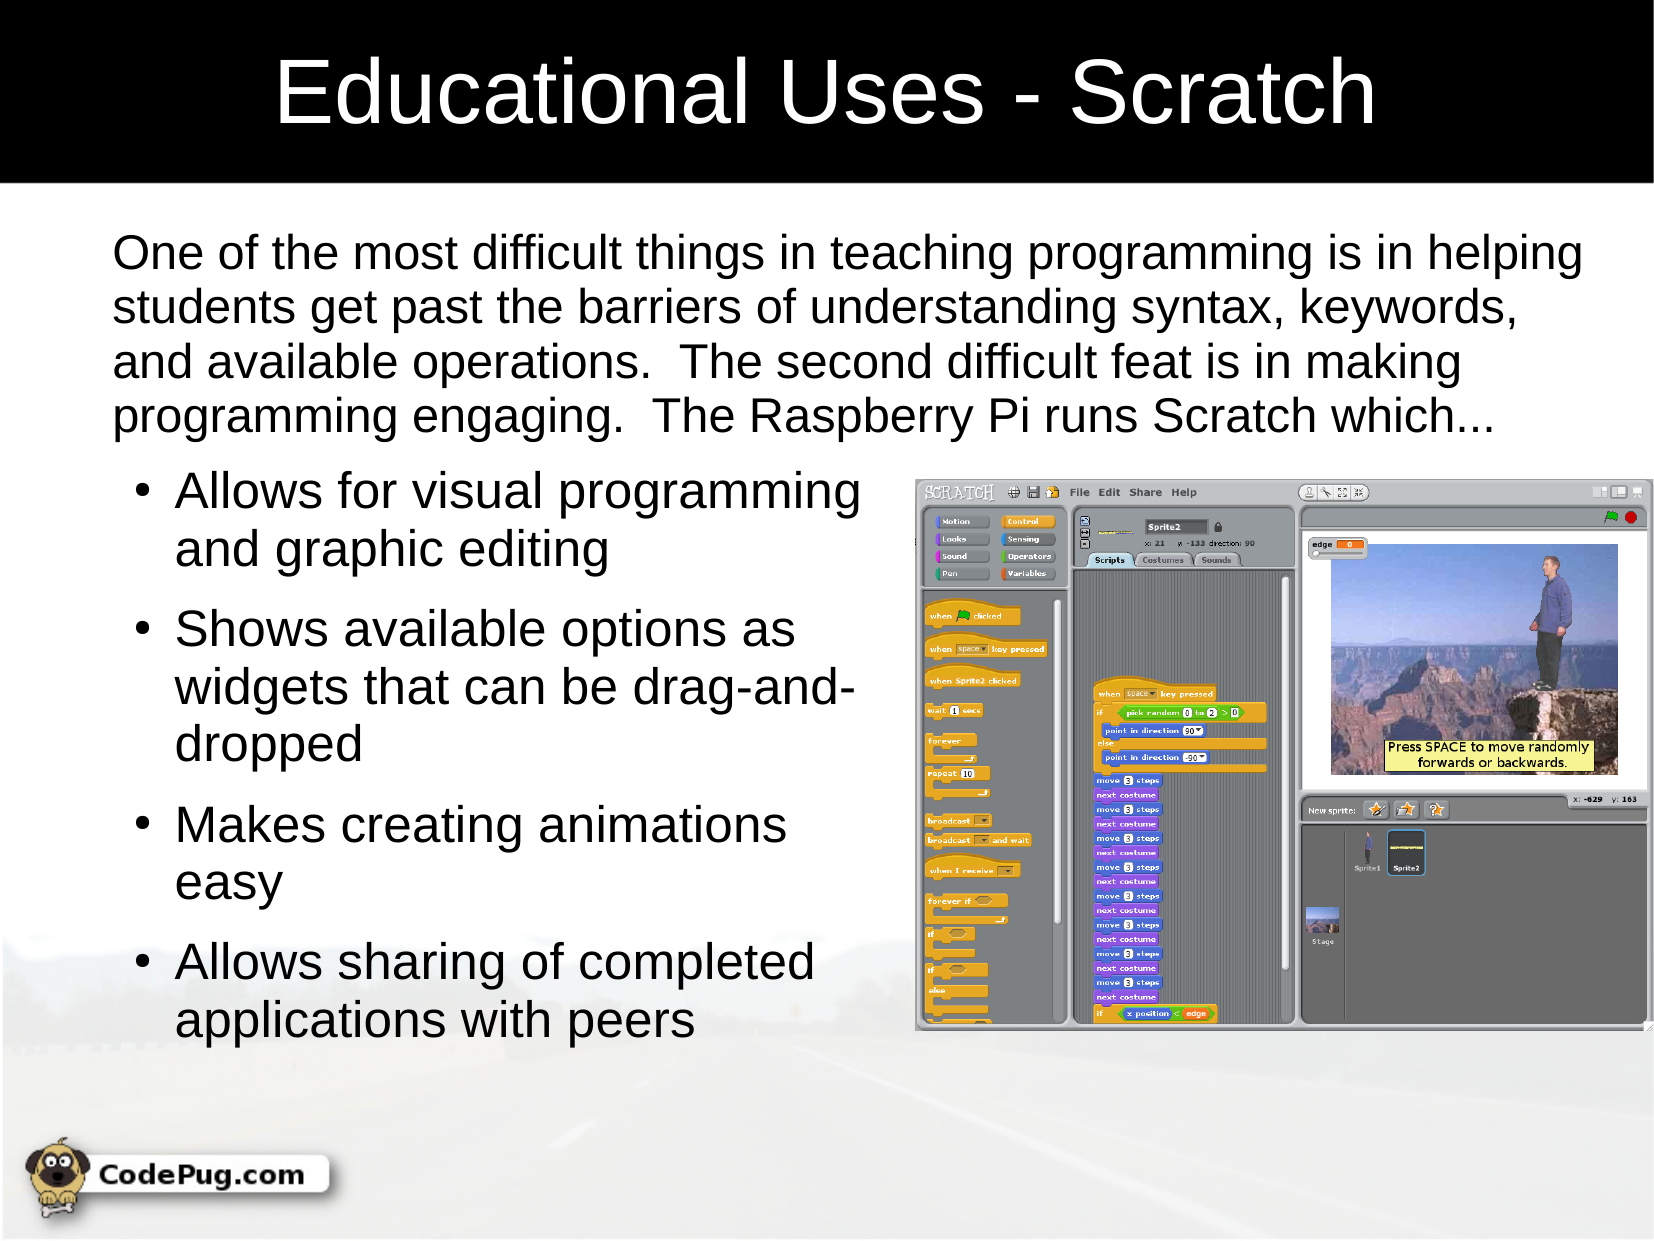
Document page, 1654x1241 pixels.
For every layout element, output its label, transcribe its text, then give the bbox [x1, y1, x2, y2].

text_box One of the most difficult things in teaching programming is in helping students get past the barriers of understanding syntax, keywords, and available operations. The second difficult feat is in making programming engaging. The Raspberry Pi runs Scratch which... [60, 225, 1606, 463]
list Allows for visual programming and graphic editing Shows available options as widgets that can be drag-and-dropped Makes creating animations easy Allows sharing of completed applications with peers [120, 463, 886, 1096]
picture [0, 0, 1654, 1241]
title Educational Uses - Scratch [82, 19, 1571, 166]
